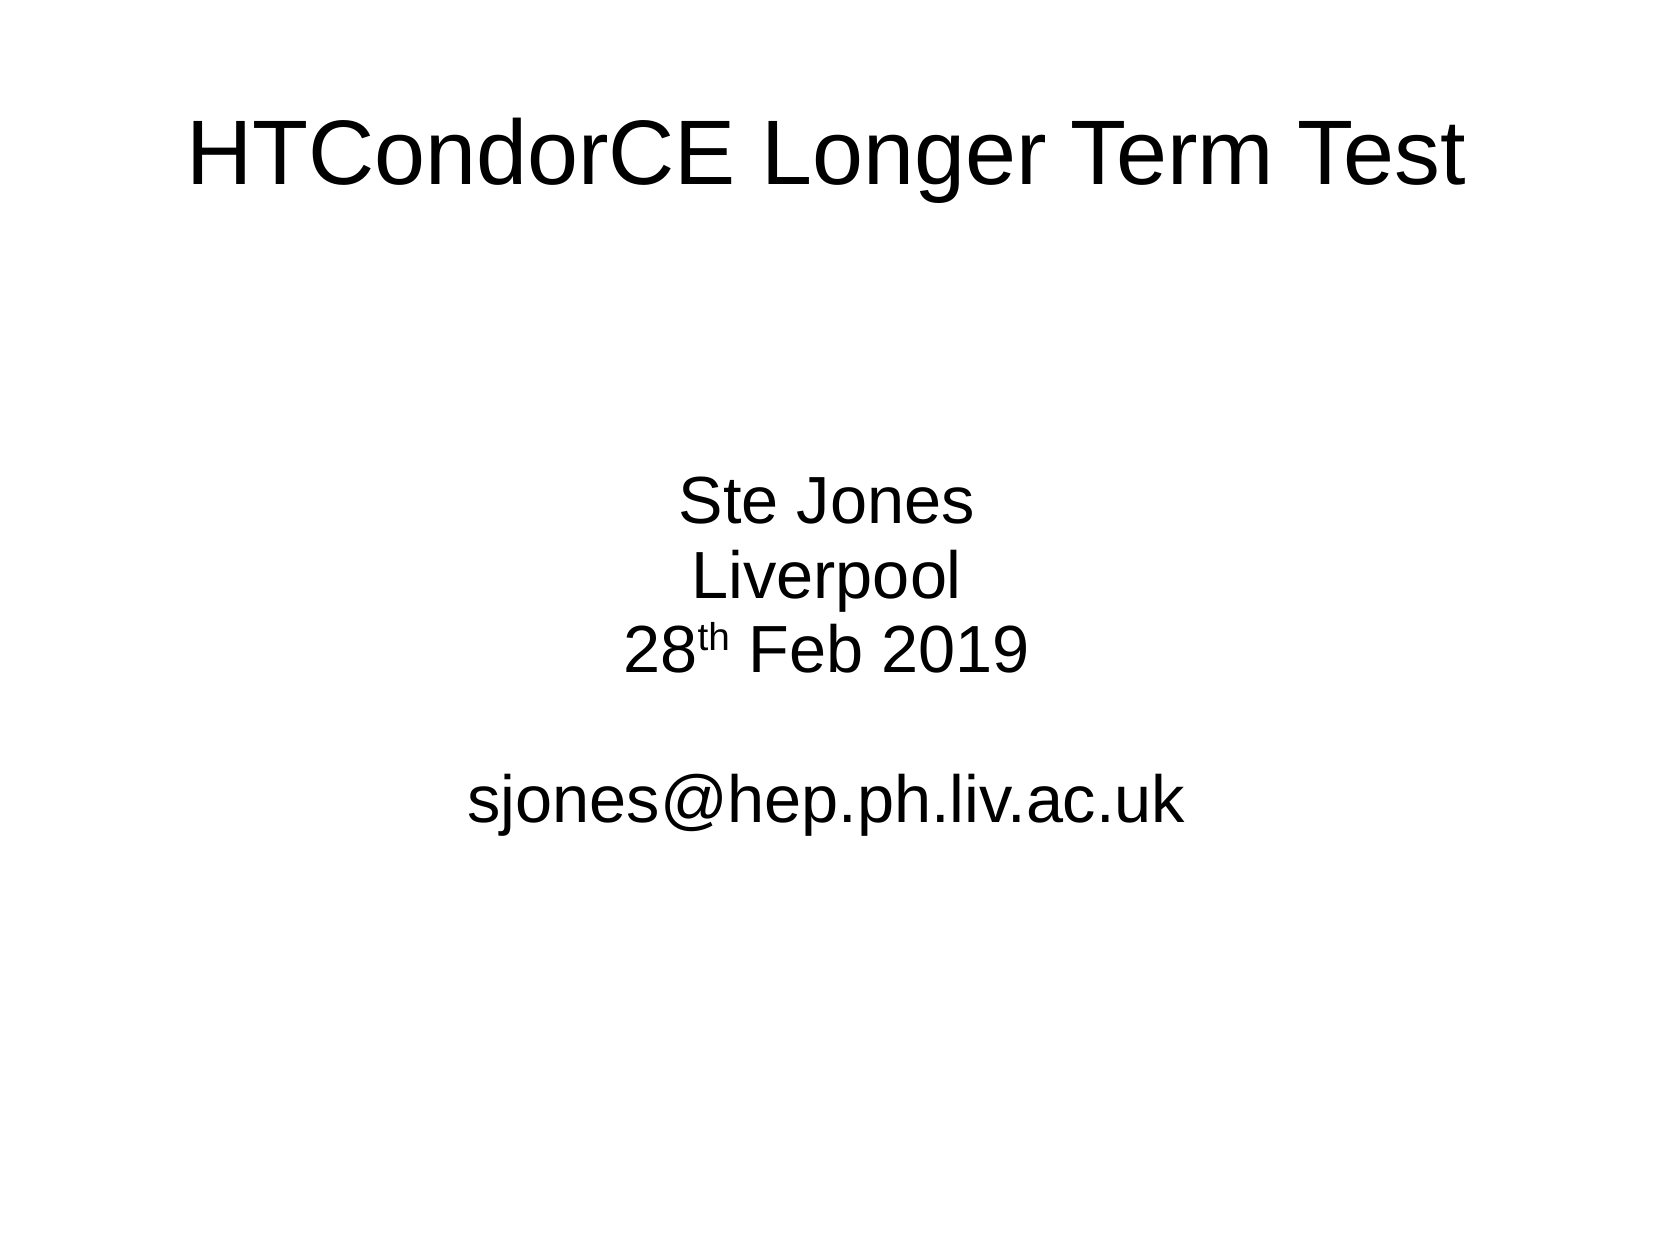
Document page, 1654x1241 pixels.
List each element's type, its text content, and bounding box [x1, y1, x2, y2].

title HTCondorCE Longer Term Test [82, 49, 1571, 257]
subtitle Ste Jones Liverpool 28th Feb 2019 sjones@hep.ph.liv.ac.uk [82, 290, 1571, 1010]
